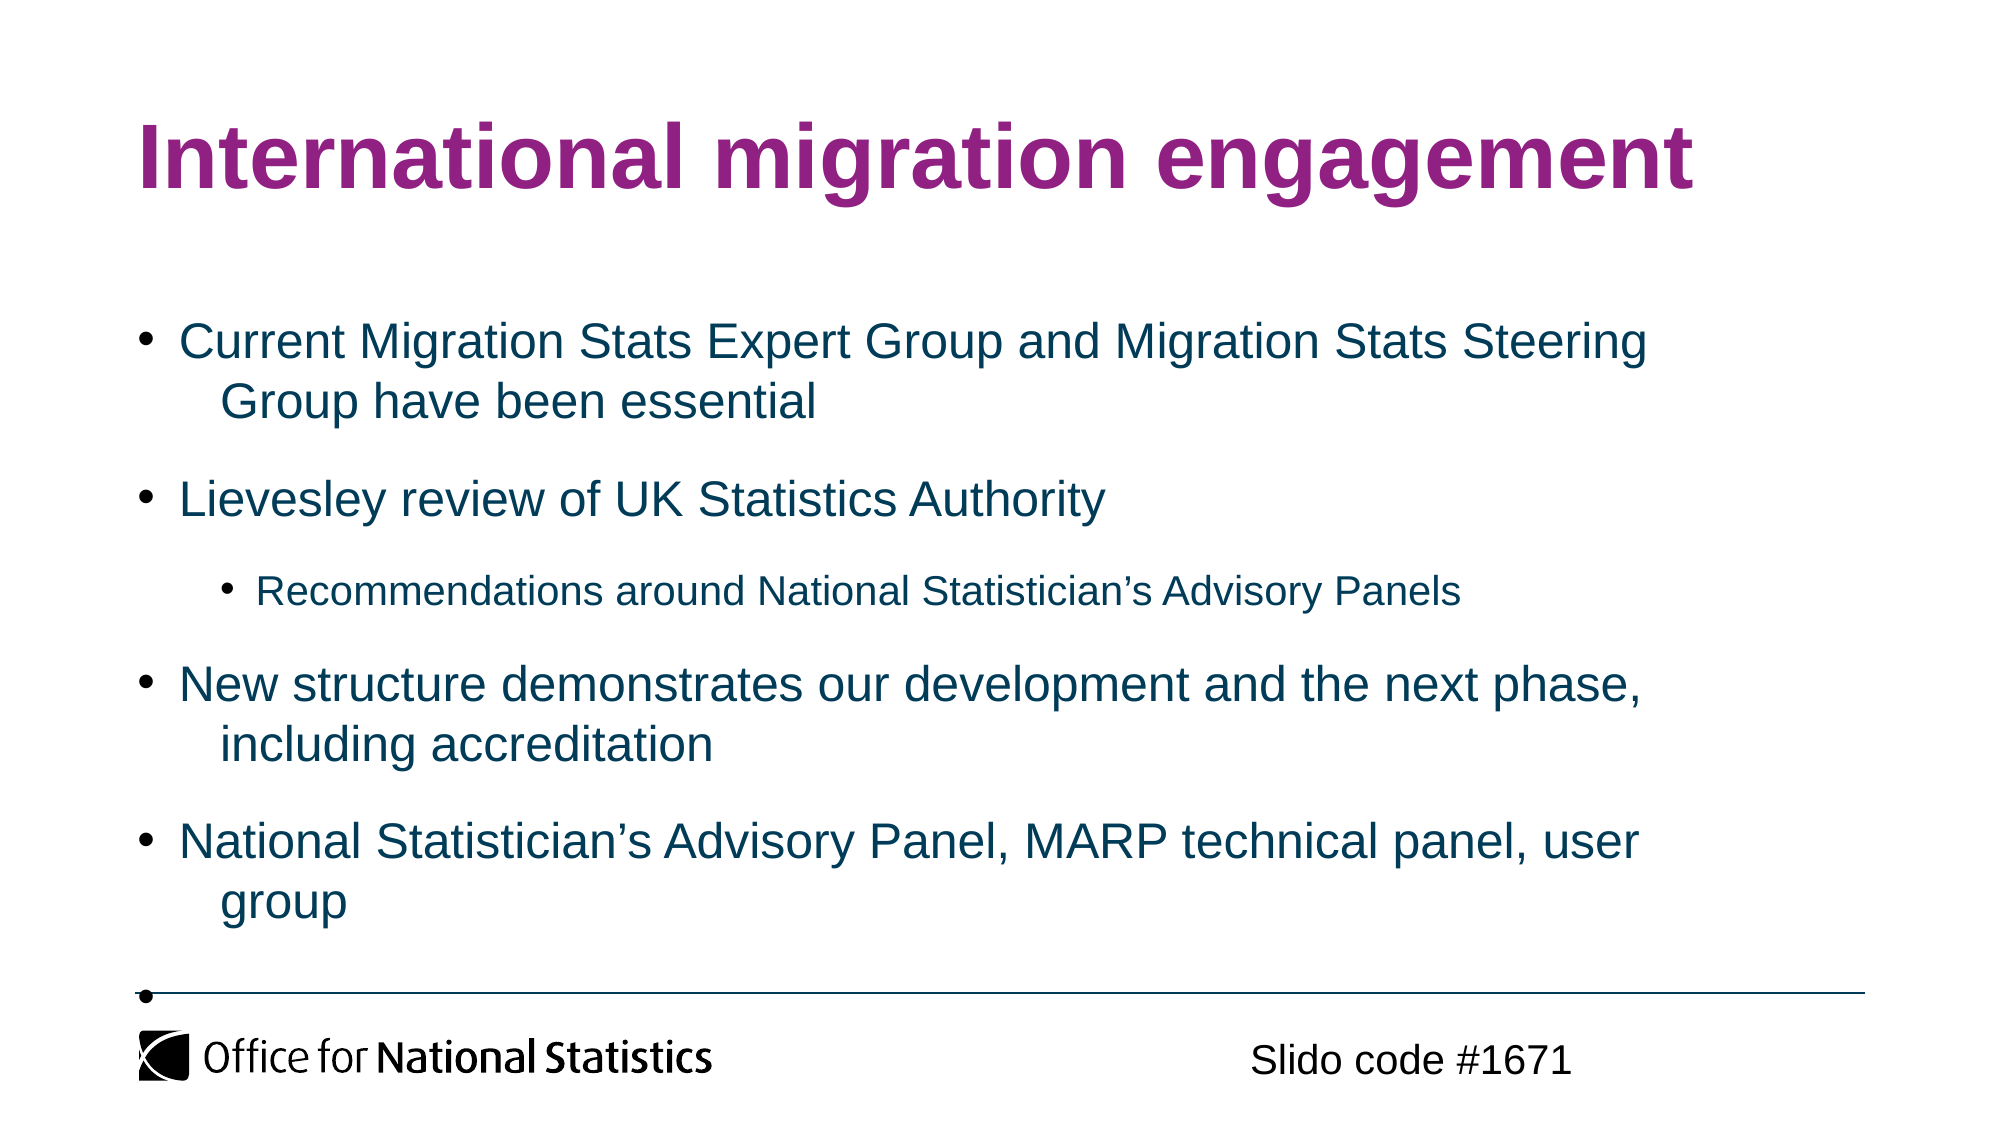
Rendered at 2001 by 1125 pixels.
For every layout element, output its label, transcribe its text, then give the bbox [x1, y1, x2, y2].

list Current Migration Stats Expert Group and Migration Stats Steering Group have been essential Lievesley review of UK Statistics Authority Recommendations around National Statistician’s Advisory Panels New structure demonstrates our development and the next phase, including accreditation National Statistician’s Advisory Panel, MARP technical panel, user group [137, 308, 1696, 1034]
title International migration engagement [137, 105, 1863, 192]
text_box Slido code #1671 [1235, 1025, 1866, 1086]
